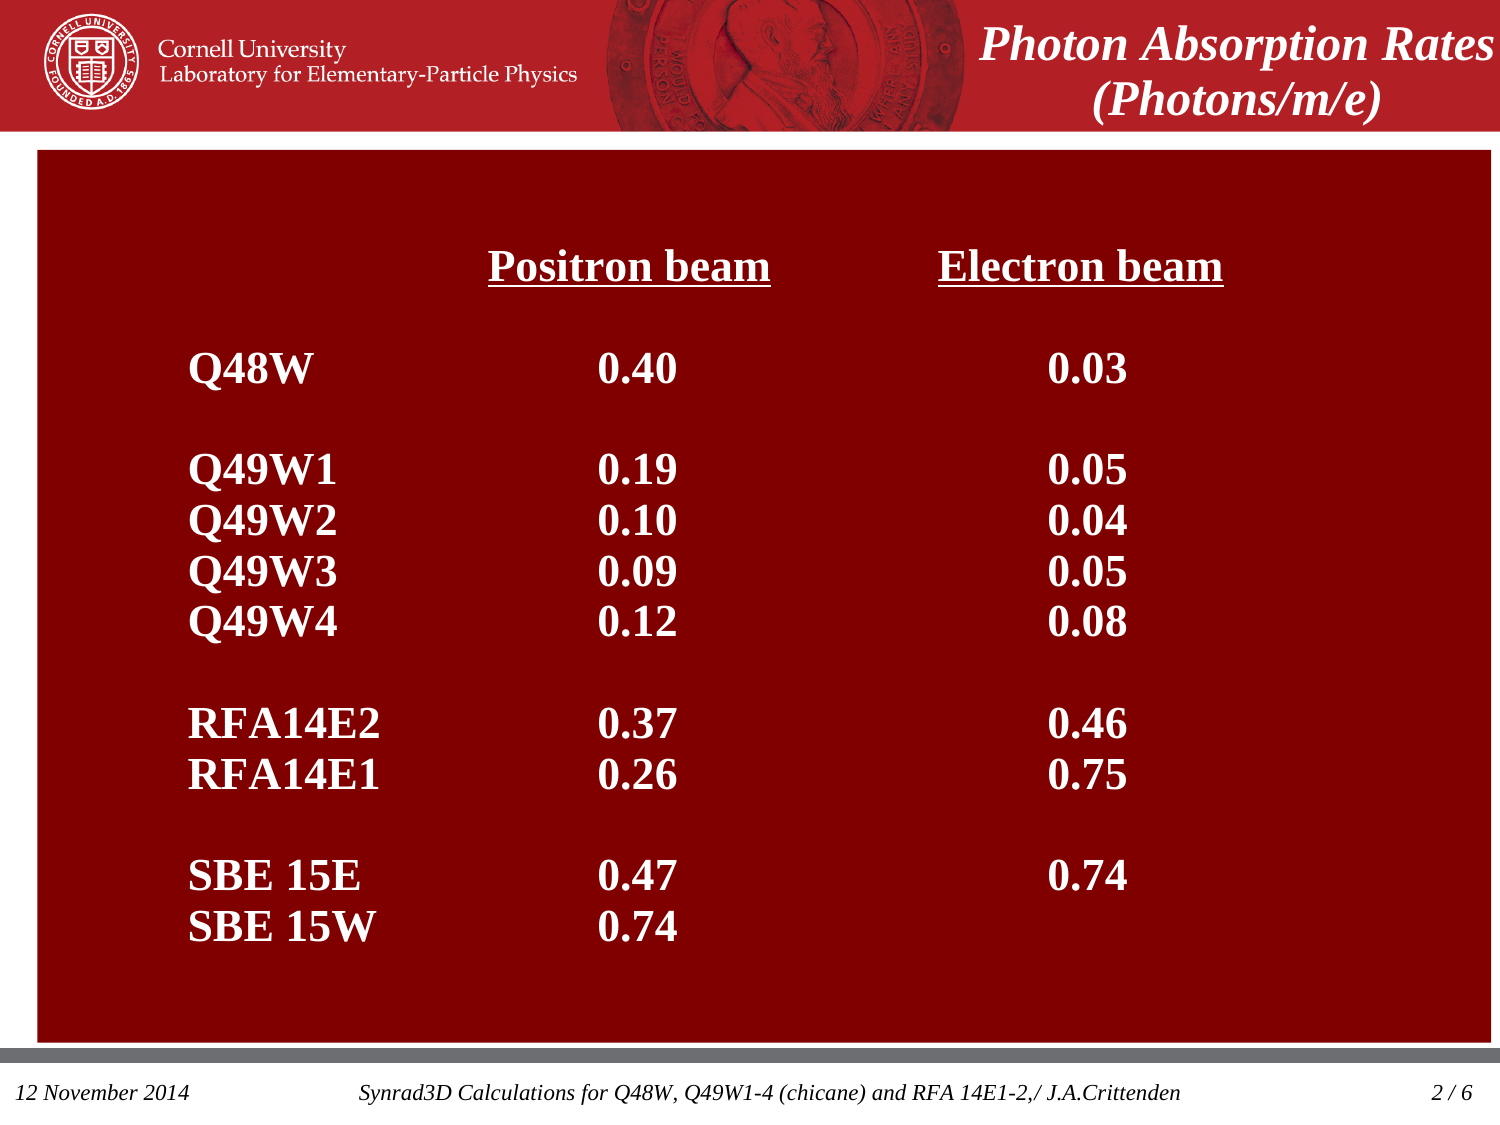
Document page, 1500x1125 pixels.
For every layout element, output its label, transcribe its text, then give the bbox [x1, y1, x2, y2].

text_box Positron beam Electron beam Q48W 0.40 0.03 Q49W1 0.19 0.05 Q49W2 0.10 0.04 Q49W3 0.09 0.05 Q49W4 0.12 0.08 RFA14E2 0.37 0.46 RFA14E1 0.26 0.75 SBE 15E 0.47 0.74 SBE 15W 0.74 [37, 149, 1492, 1043]
title Photon Absorption Rates (Photons/m/e) [975, 7, 1500, 136]
picture [0, 0, 1500, 132]
